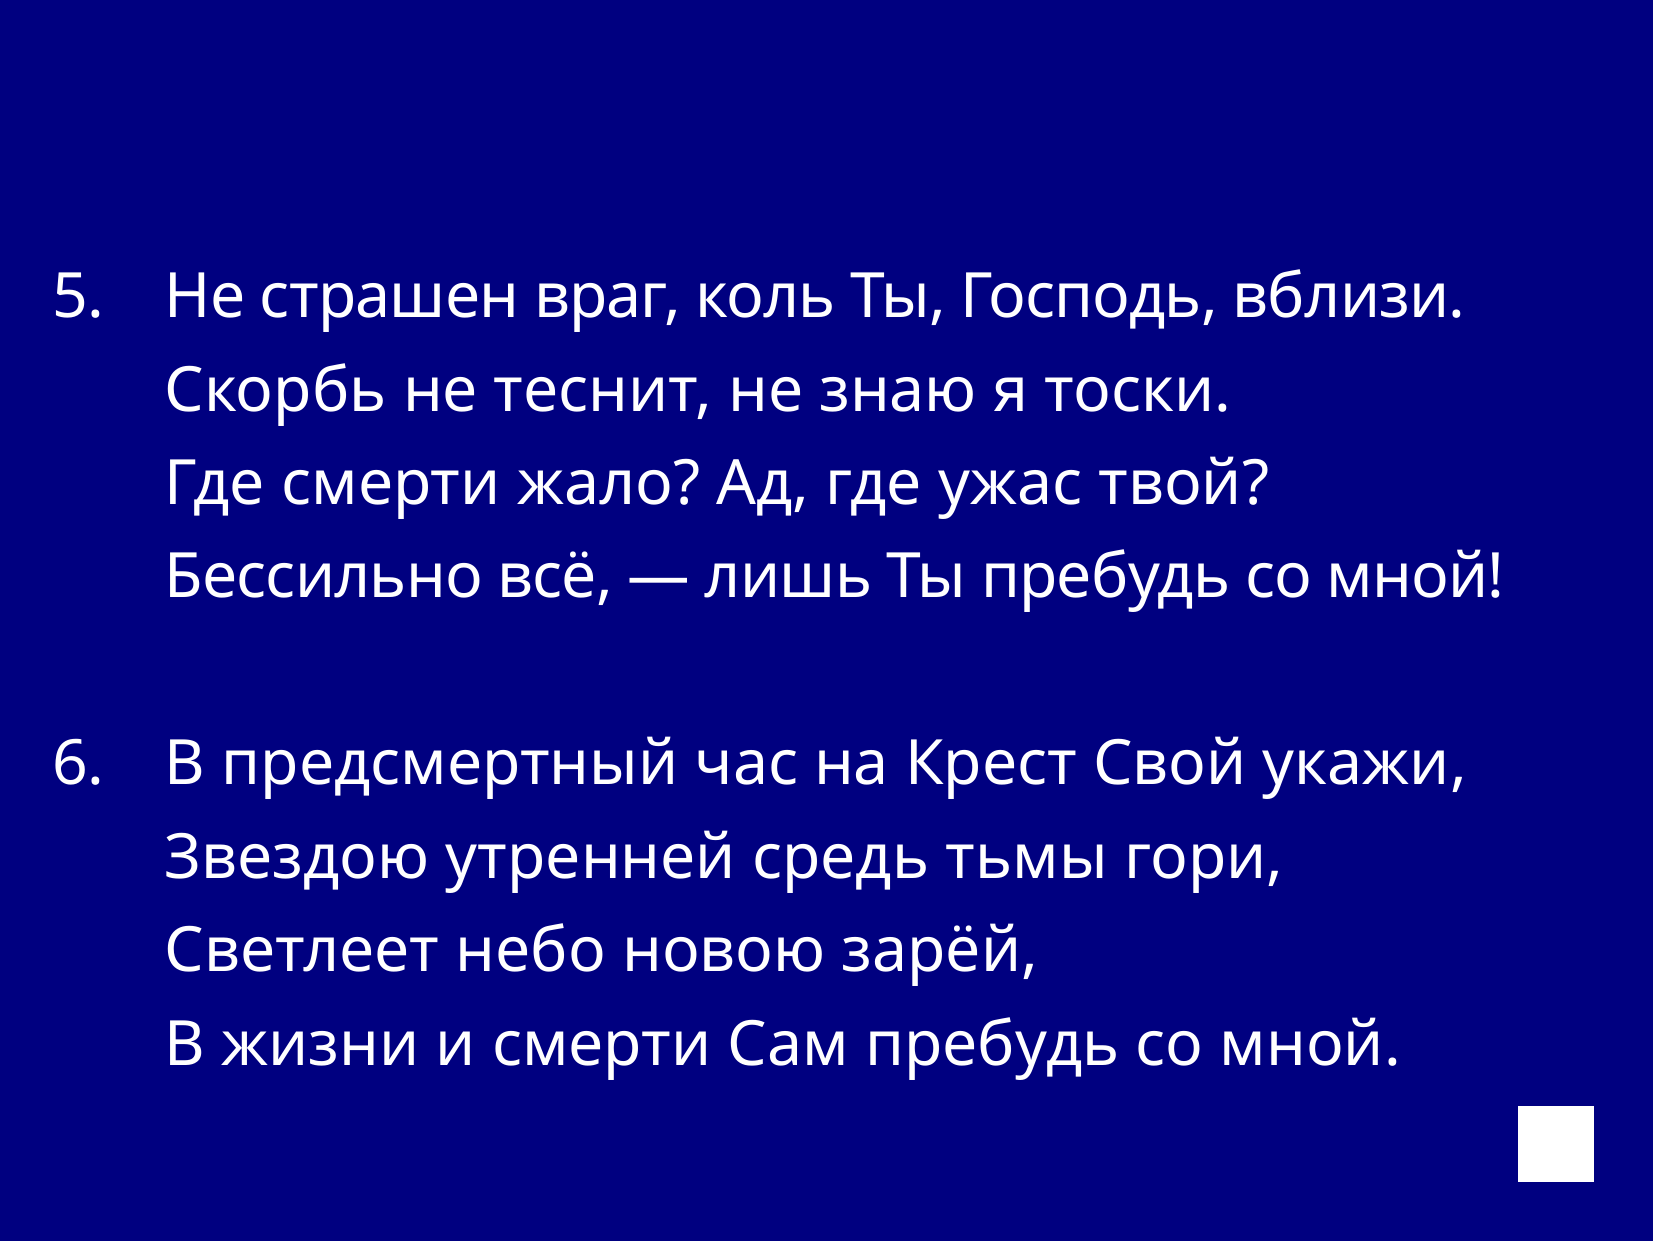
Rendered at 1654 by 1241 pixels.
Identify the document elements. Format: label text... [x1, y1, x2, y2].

text_box [1518, 1106, 1594, 1182]
text_box 5. Не страшен враг, коль Ты, Господь, вблизи. Скорбь не теснит, не знаю я тоски. Где смерти жало? Ад, где ужас твой? Бессильно всё, — лишь Ты пребудь со мной! 6. В предсмертный час на Крест Свой укажи, Звездою утренней средь тьмы гори, Светлеет небо новою зарёй, В жизни и смерти Сам пребудь со мной. [37, 150, 1651, 1163]
